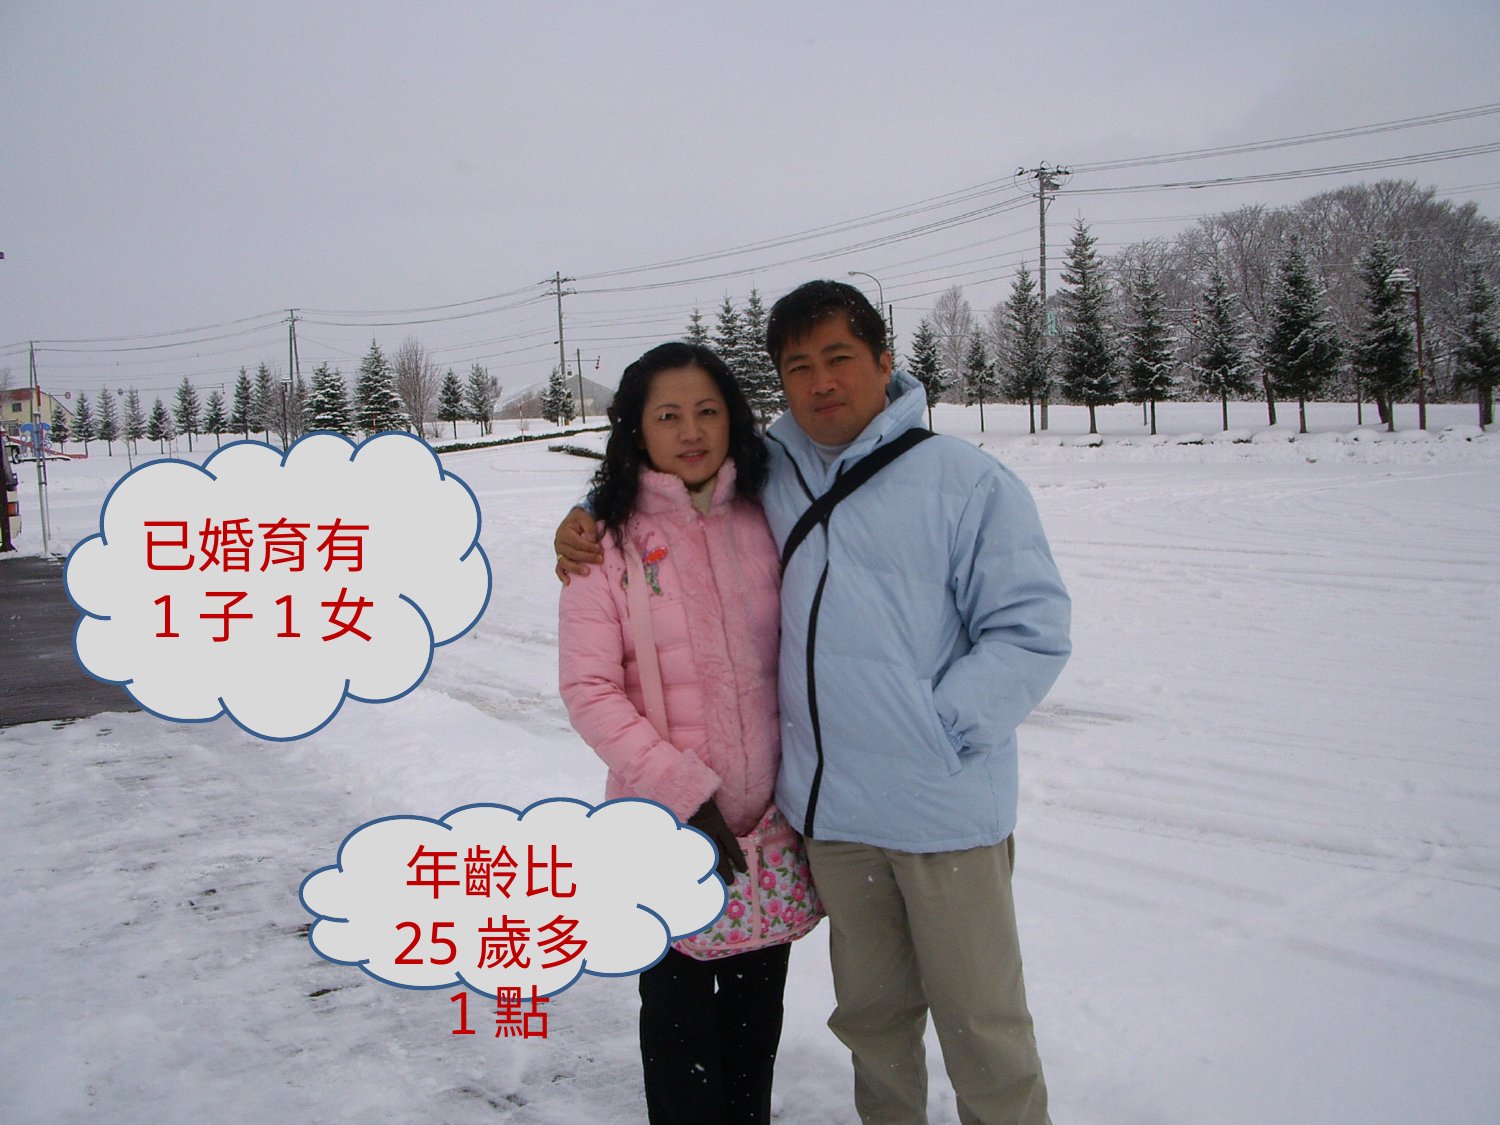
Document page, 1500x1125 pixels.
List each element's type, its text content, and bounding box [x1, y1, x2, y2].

picture [0, 0, 1500, 1125]
text_box 已婚育有1子1女 [64, 432, 491, 740]
text_box 年齡比25歲多1點 [300, 799, 727, 1001]
